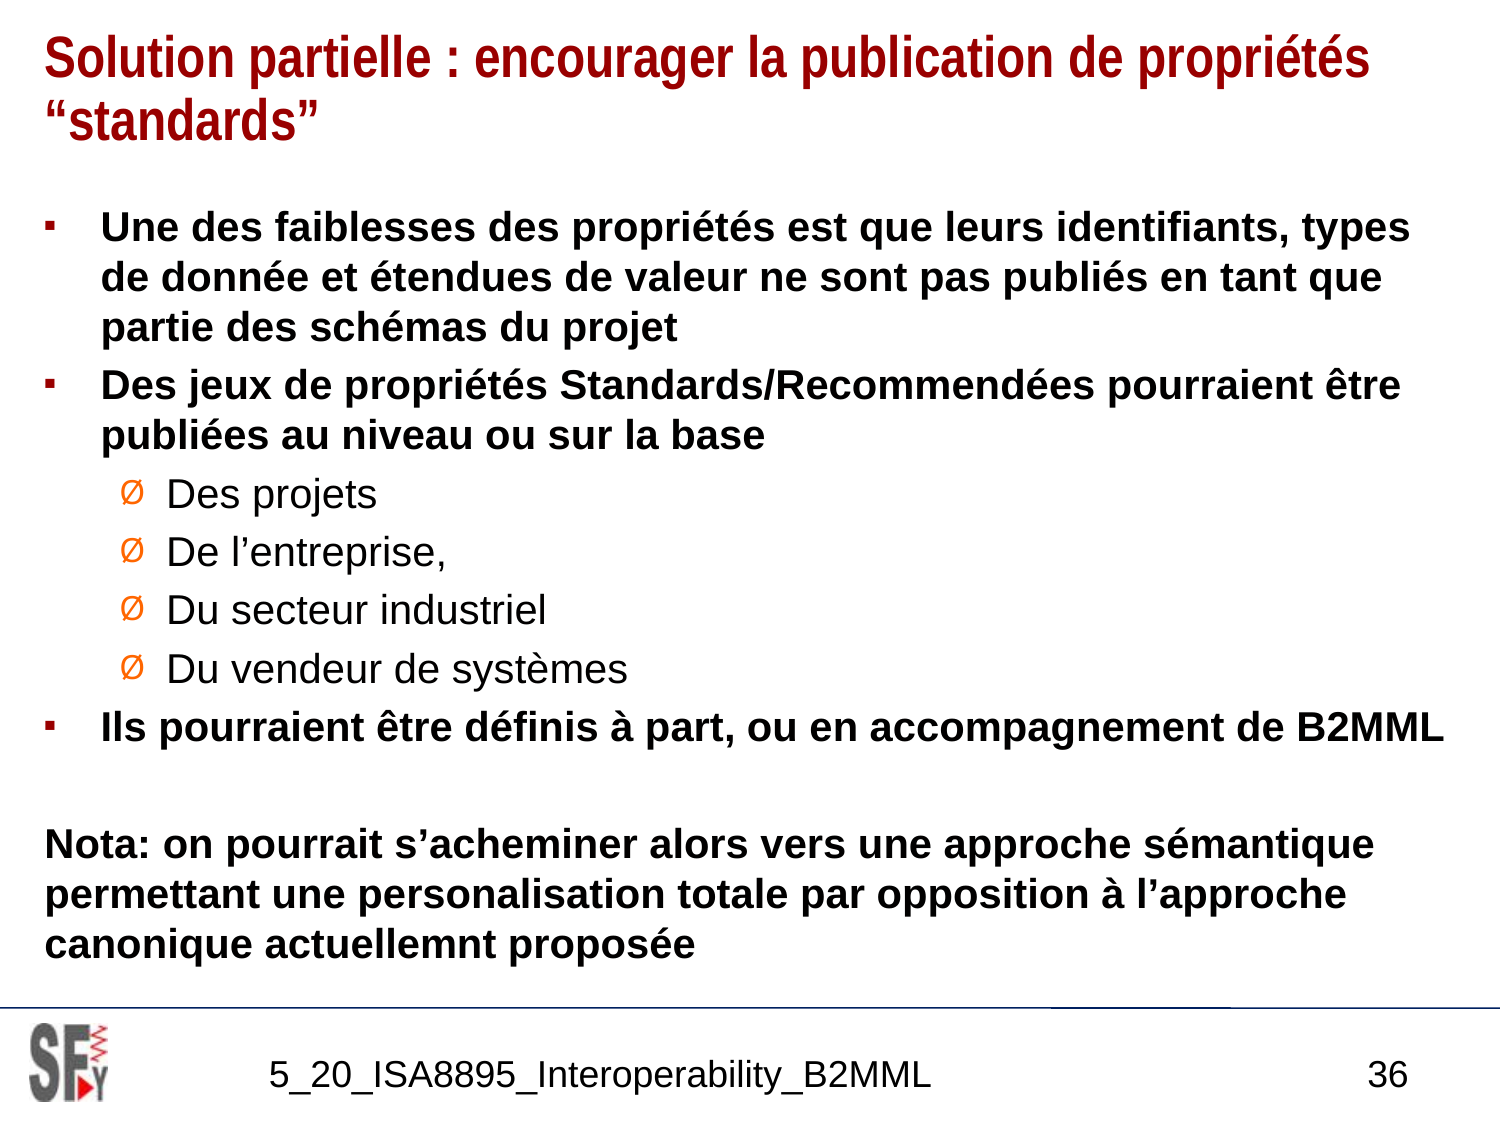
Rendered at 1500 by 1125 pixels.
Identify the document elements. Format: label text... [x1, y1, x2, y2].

title Solution partielle : encourager la publication de propriétés “standards” [29, 12, 1471, 138]
slide_number <numéro> [1352, 1034, 1490, 1103]
list Une des faiblesses des propriétés est que leurs identifiants, types de donnée et étendues de valeur ne sont pas publiés en tant que partie des schémas du projet Des jeux de propriétés Standards/Recommendées pourraient être publiées au niveau ou sur la base Des projets De l’entreprise, Du secteur industriel Du vendeur de systèmes Ils pourraient être définis à part, ou en accompagnement de B2MML Nota: on pourrait s’acheminer alors vers une approche sémantique permettant une personalisation totale par opposition à l’approche canonique actuellemnt proposée [29, 184, 1471, 988]
footer 5_20_ISA8895_Interoperability_B2MML [253, 1034, 1336, 1103]
picture [29, 1023, 108, 1102]
